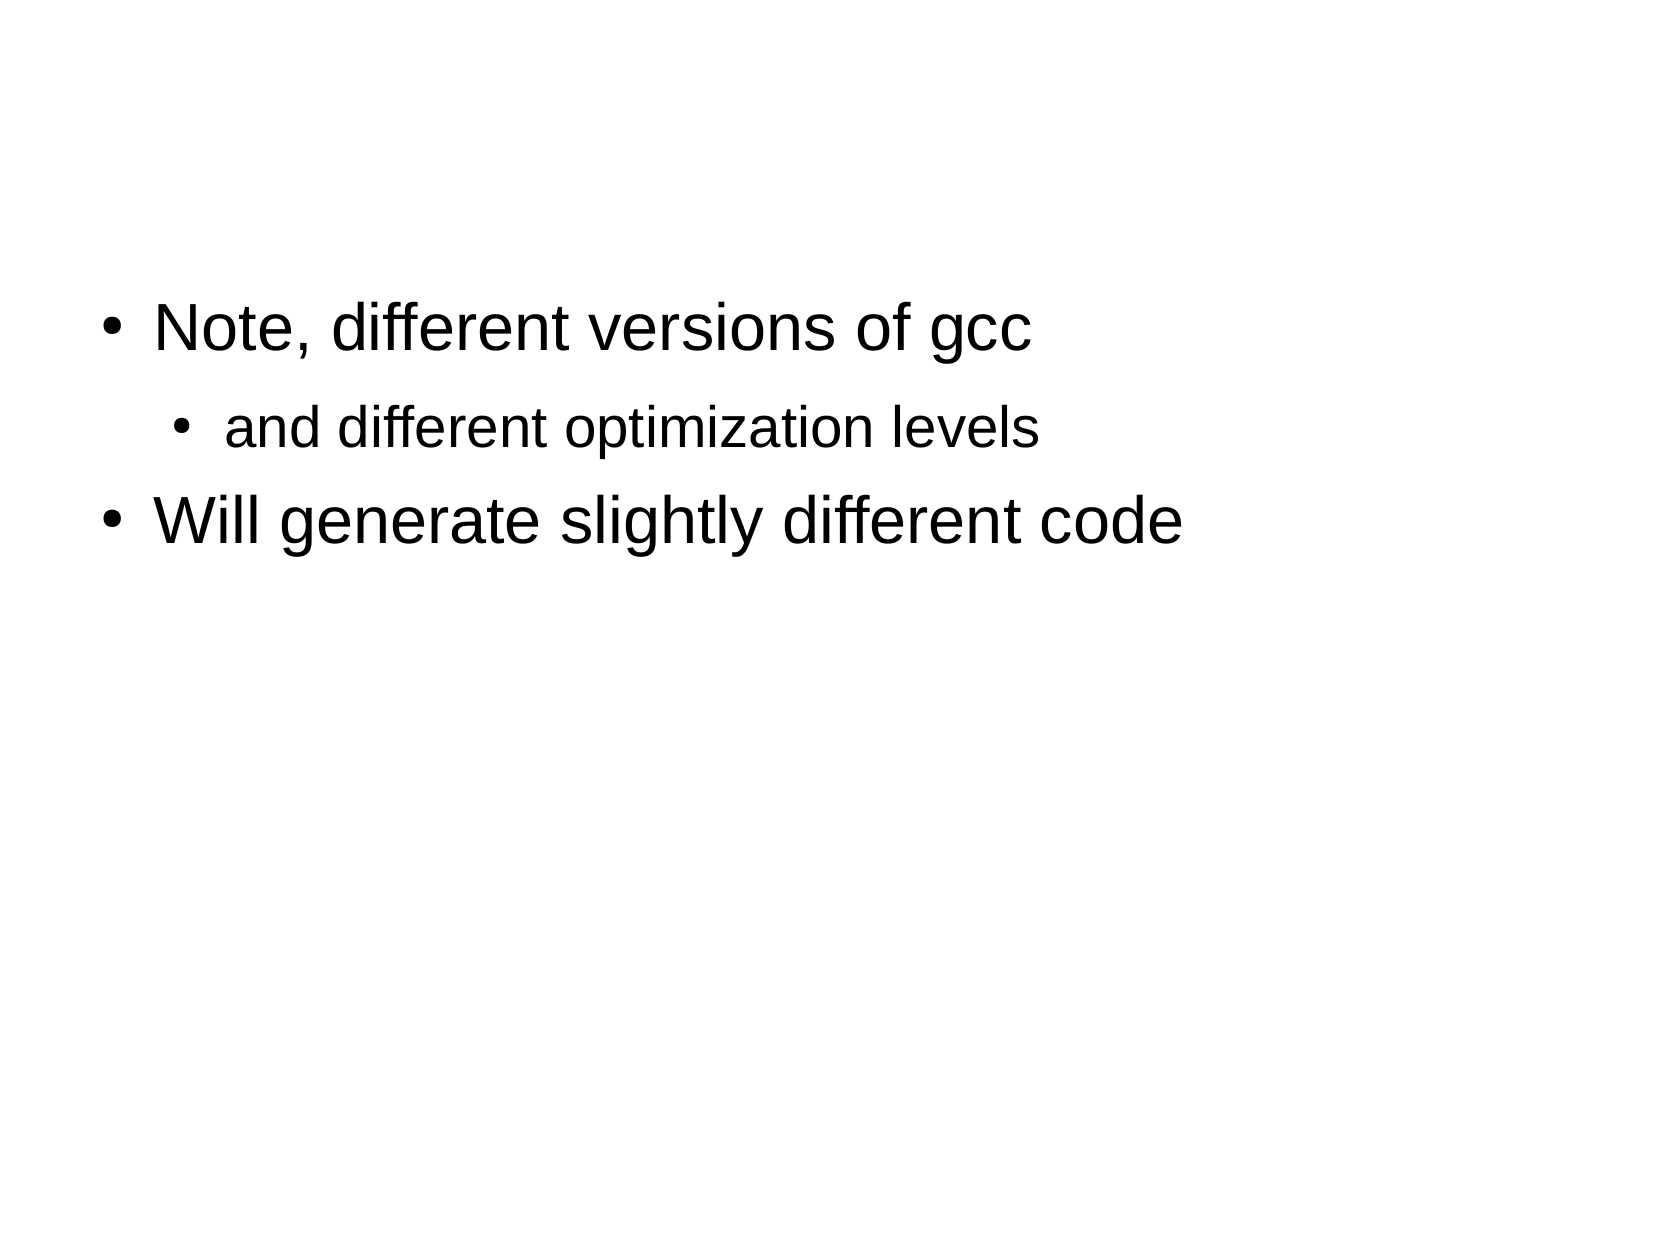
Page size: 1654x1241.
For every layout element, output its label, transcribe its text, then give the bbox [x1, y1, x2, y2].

list Note, different versions of gcc and different optimization levels Will generate slightly different code [82, 290, 1571, 1010]
